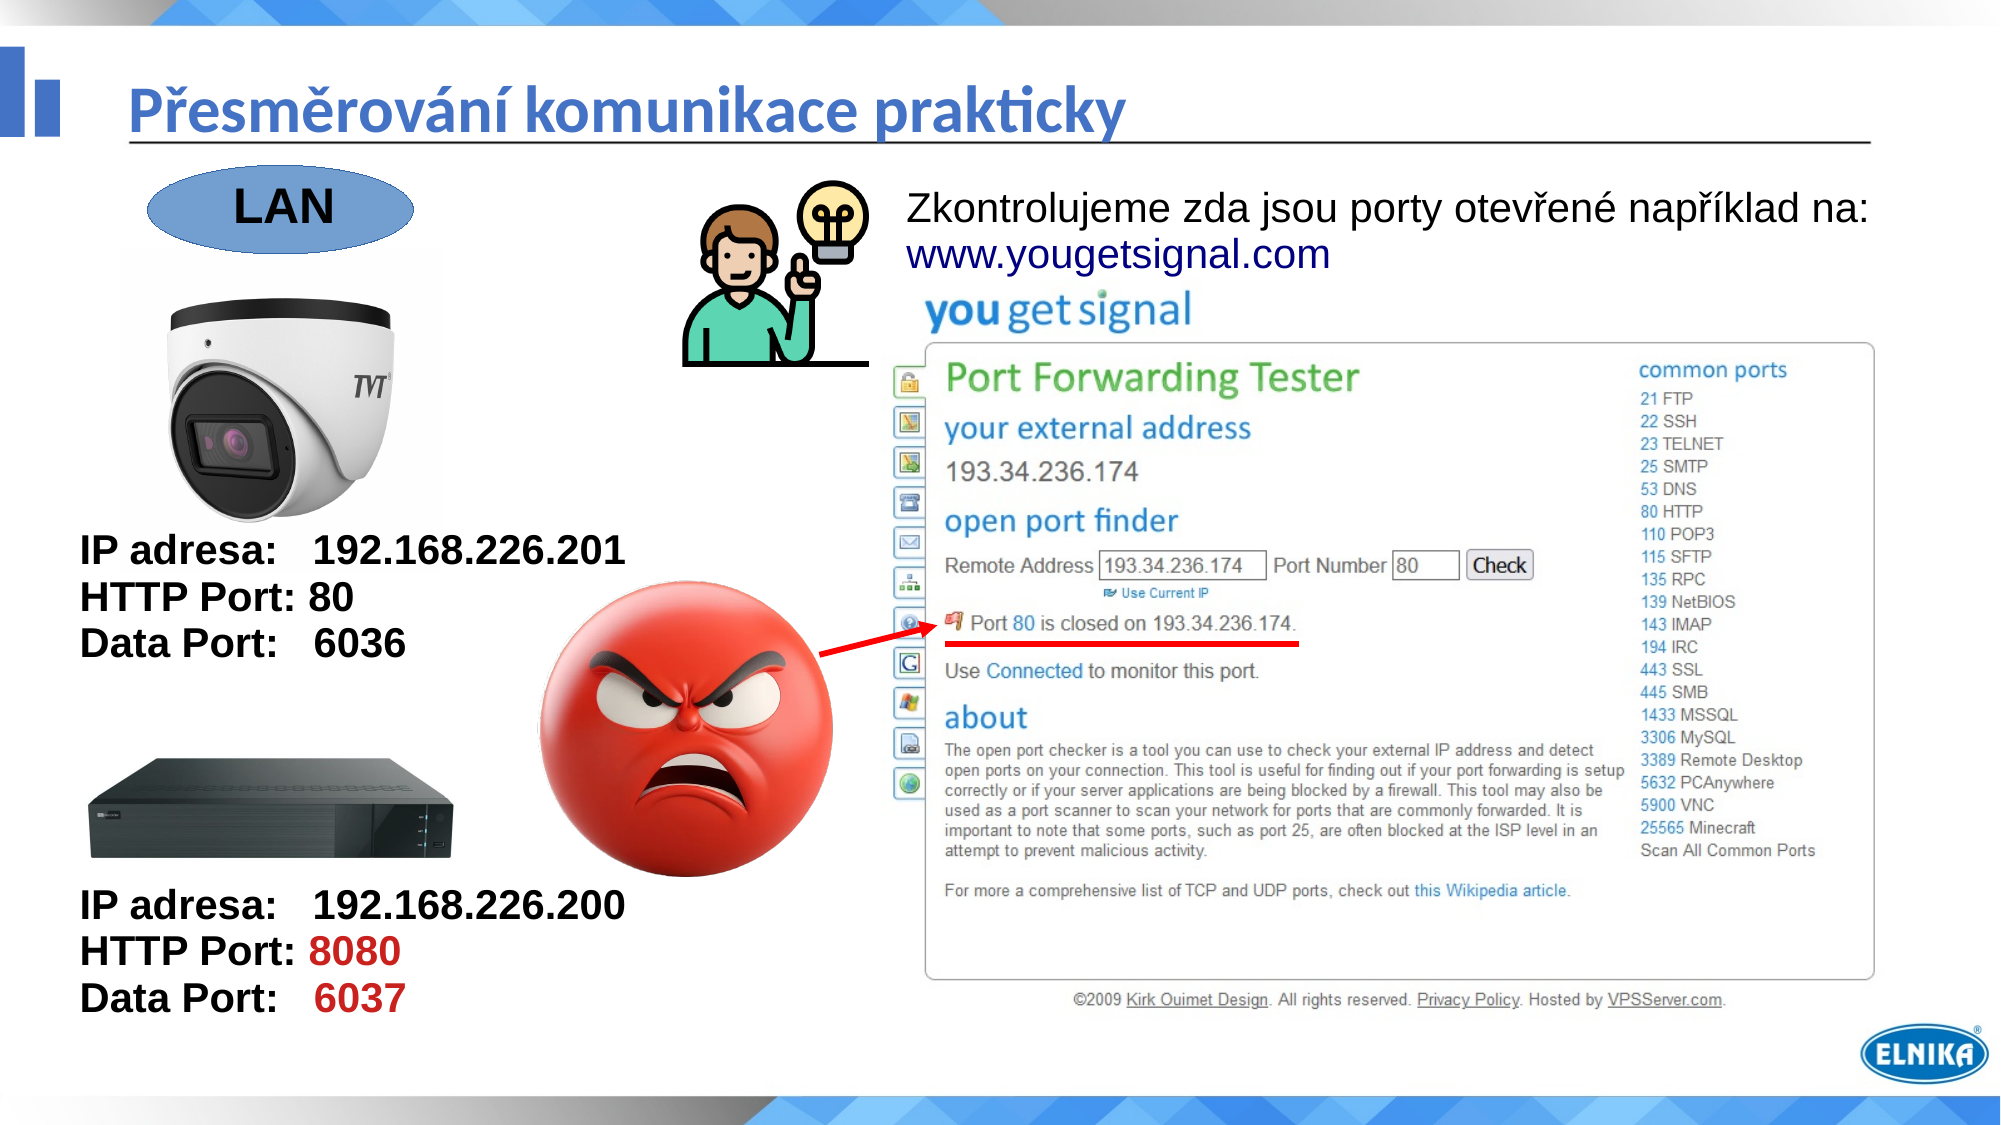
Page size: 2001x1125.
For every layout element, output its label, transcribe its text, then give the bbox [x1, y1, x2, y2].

text_box IP adresa: 192.168.226.201 HTTP Port: 80 Data Port: 6036 [64, 519, 656, 721]
text_box [378, 179, 414, 240]
text_box LAN [218, 171, 378, 298]
text_box Zkontrolujeme zda jsou porty otevřené například na: www.yougetsignal.com [885, 171, 1920, 385]
text_box [147, 165, 346, 249]
text_box Přesměrování komunikace prakticky [78, 58, 1211, 154]
picture [0, 0, 2001, 1125]
text_box IP adresa: 192.168.226.200 HTTP Port: 8080 Data Port: 6037 [64, 873, 656, 1076]
